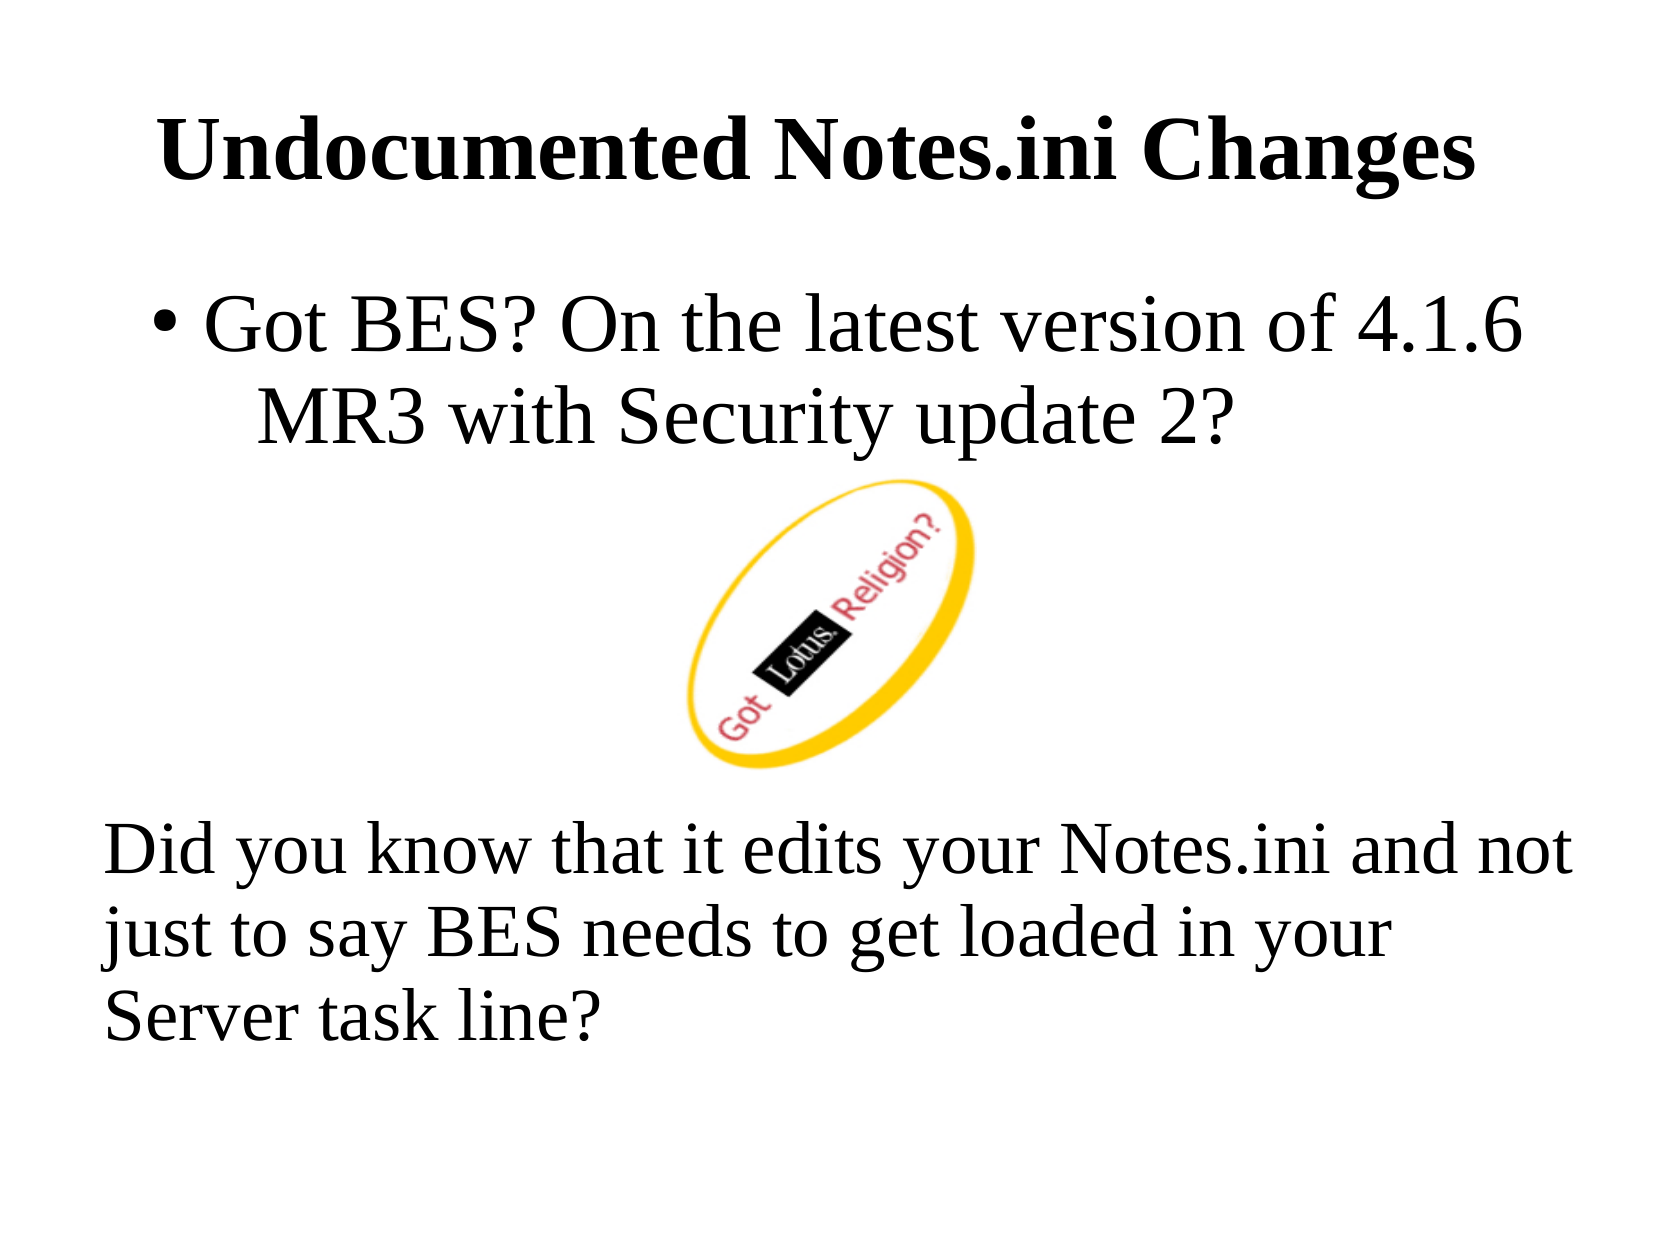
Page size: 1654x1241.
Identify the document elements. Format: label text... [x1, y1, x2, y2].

list Got BES? On the latest version of 4.1.6 MR3 with Security update 2? [114, 276, 1527, 474]
title Undocumented Notes.ini Changes [111, 55, 1523, 242]
text_box Did you know that it edits your Notes.ini and not just to say BES needs to get loaded in your Server task line? [103, 807, 1598, 1075]
picture [676, 474, 977, 771]
